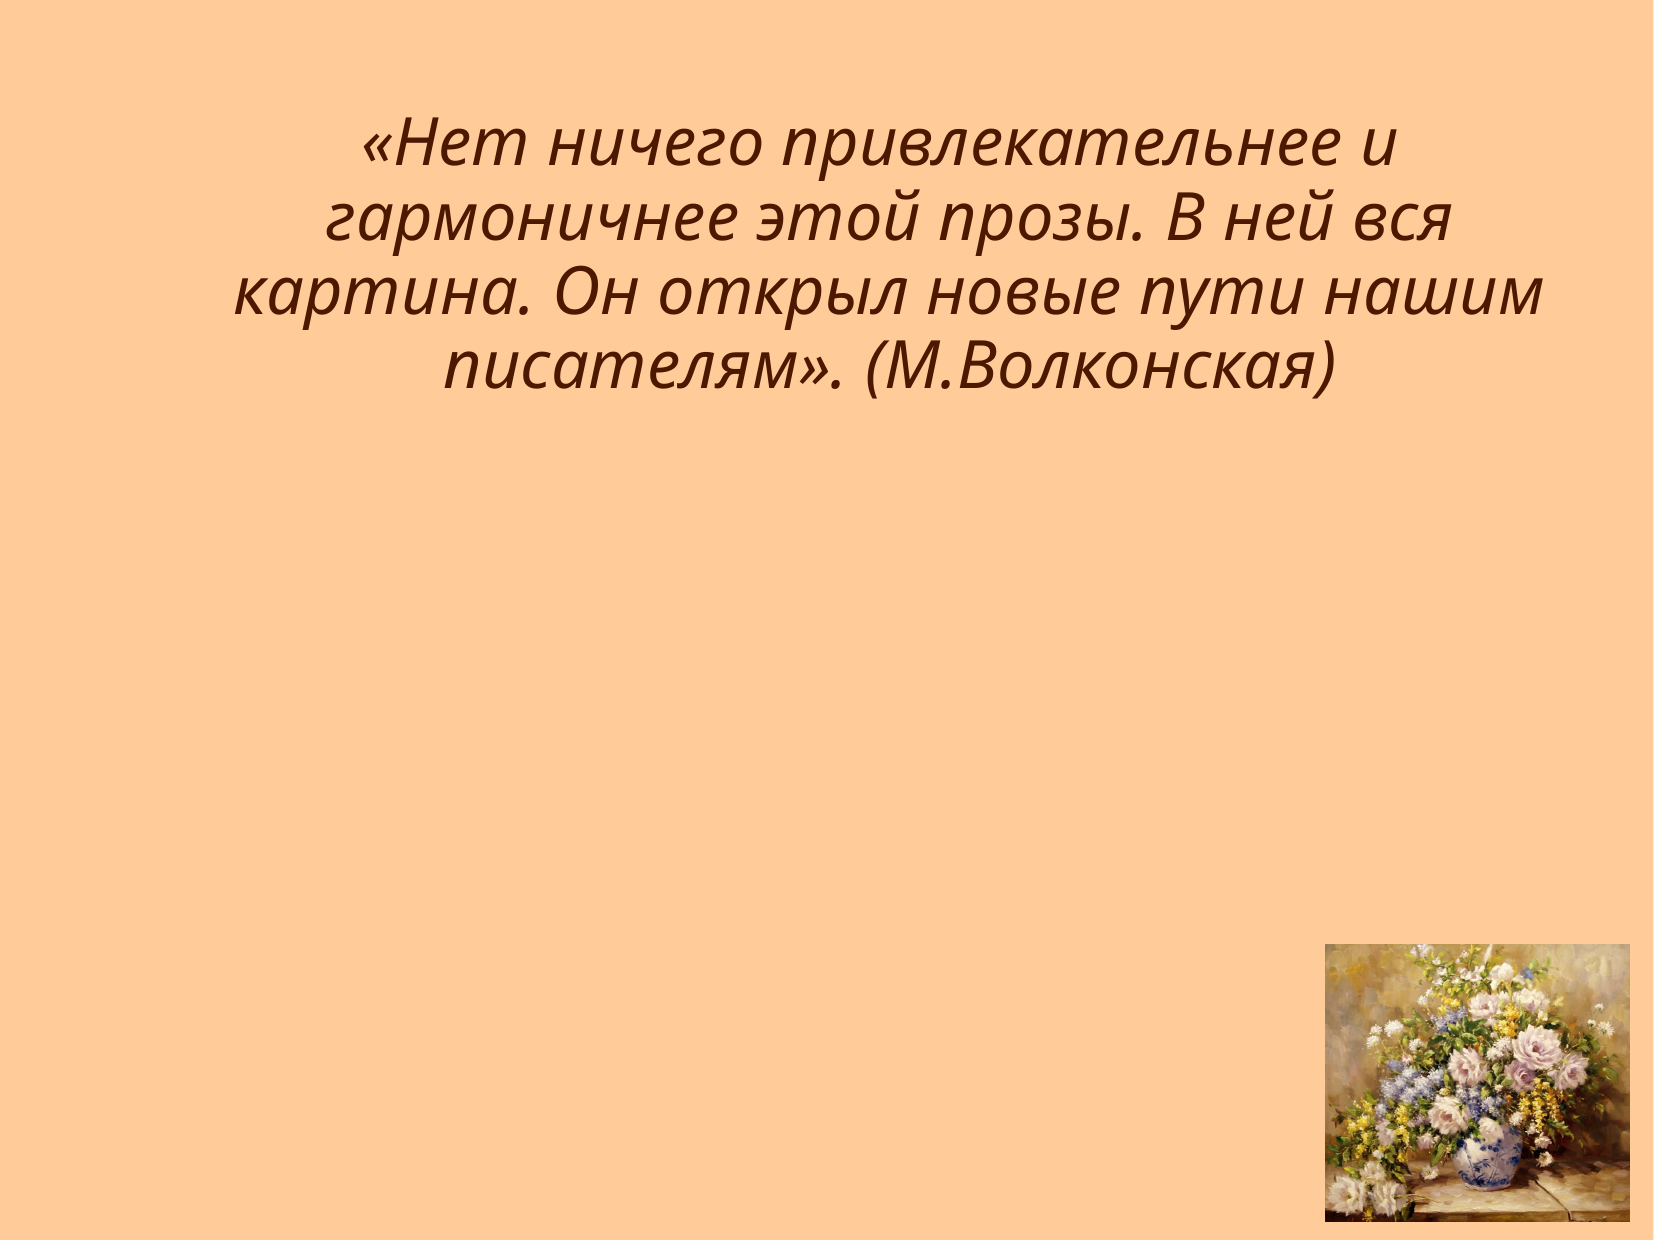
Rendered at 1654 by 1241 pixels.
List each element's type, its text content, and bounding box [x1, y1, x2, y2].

picture [1325, 944, 1630, 1222]
list «Нет ничего привлекательнее и гармоничнее этой прозы. В ней вся картина. Он открыл новые пути нашим писателям». (М.Волконская) [118, 106, 1607, 925]
